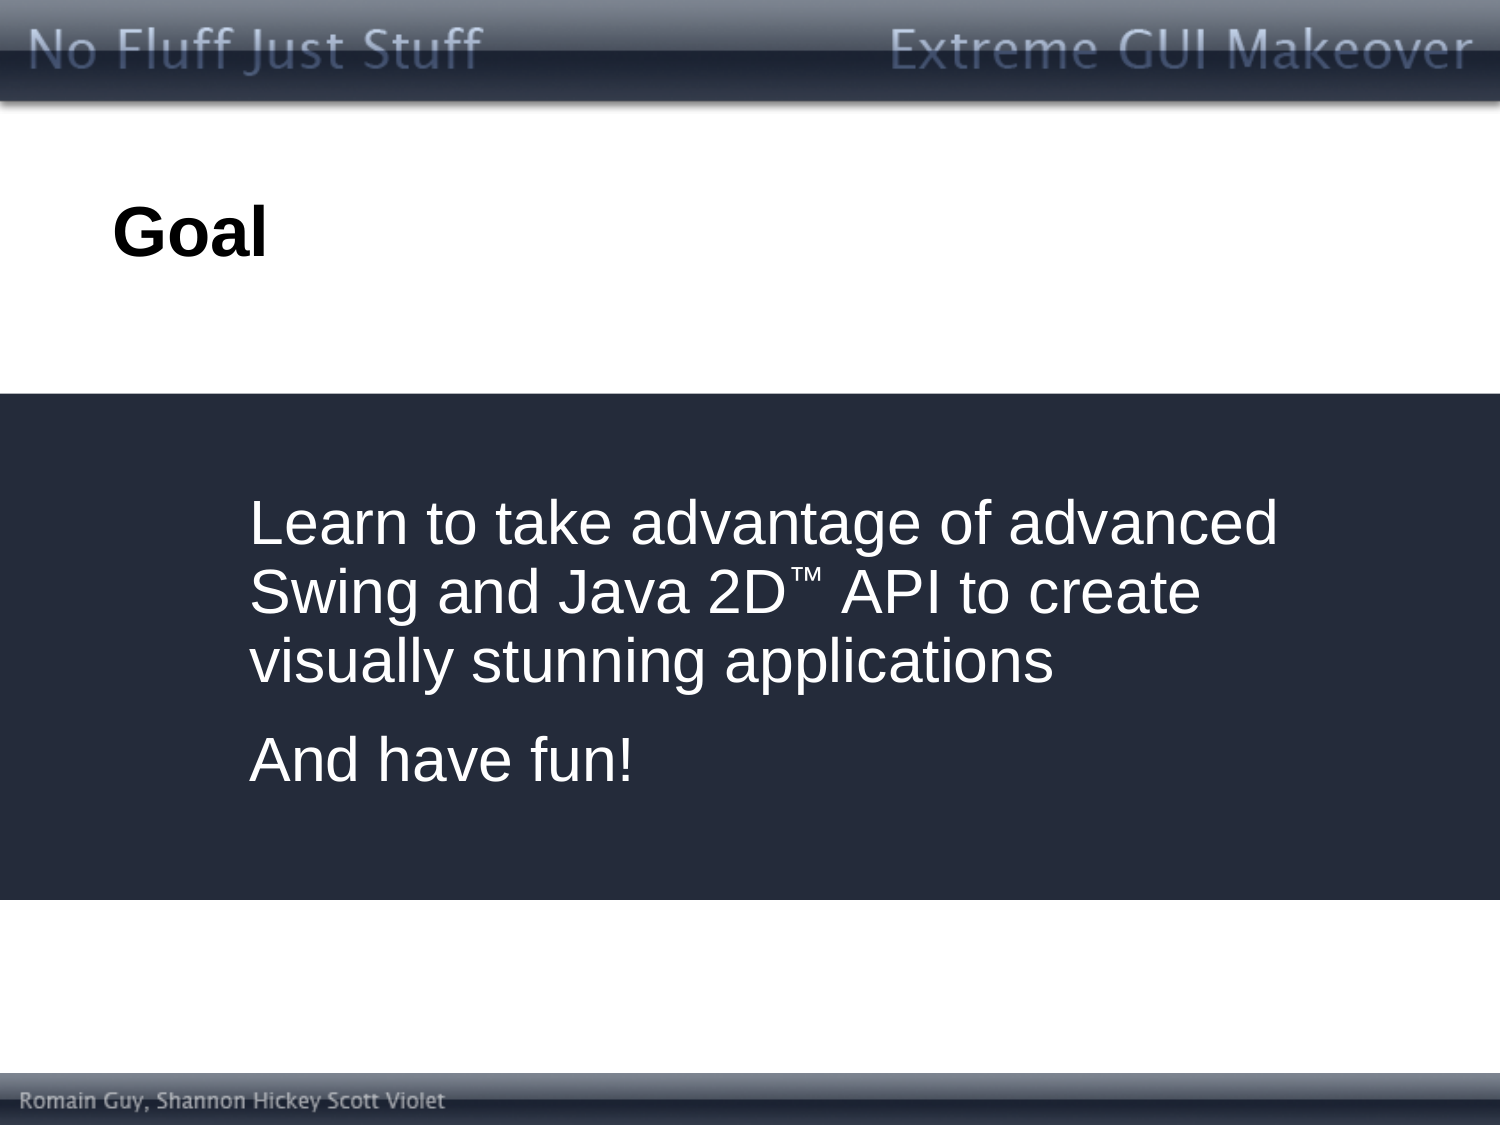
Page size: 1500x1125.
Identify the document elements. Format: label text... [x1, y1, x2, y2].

picture [0, 0, 1500, 114]
picture [0, 1073, 1500, 1125]
text_box [0, 393, 1500, 900]
text_box Learn to take advantage of advanced Swing and Java 2D™ API to create visually stunning applications And have fun! [186, 459, 1345, 826]
title Goal [112, 120, 1417, 271]
